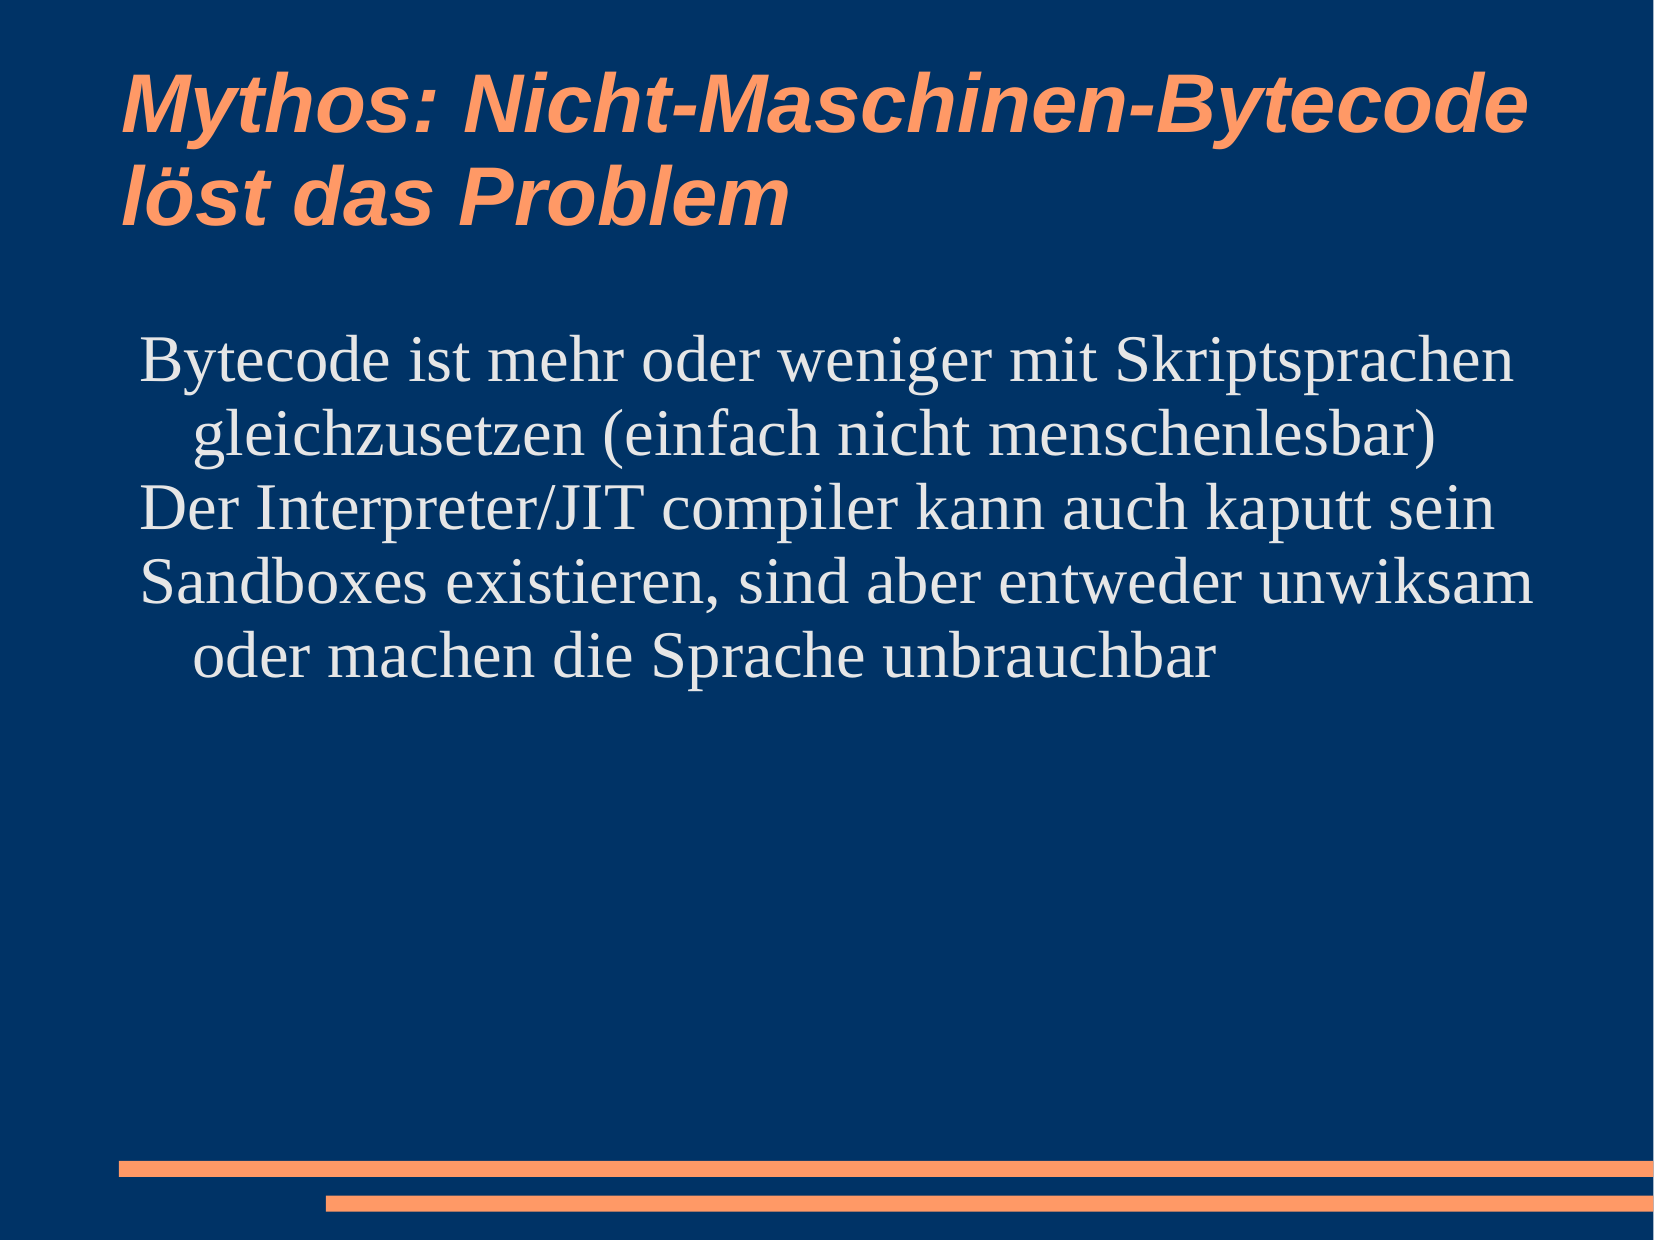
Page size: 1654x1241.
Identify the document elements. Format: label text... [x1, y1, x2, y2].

title Mythos: Nicht-Maschinen-Bytecode löst das Problem [121, 42, 1534, 258]
list Bytecode ist mehr oder weniger mit Skriptsprachen gleichzusetzen (einfach nicht menschenlesbar) Der Interpreter/JIT compiler kann auch kaputt sein Sandboxes existieren, sind aber entweder unwiksam oder machen die Sprache unbrauchbar [121, 322, 1561, 1118]
